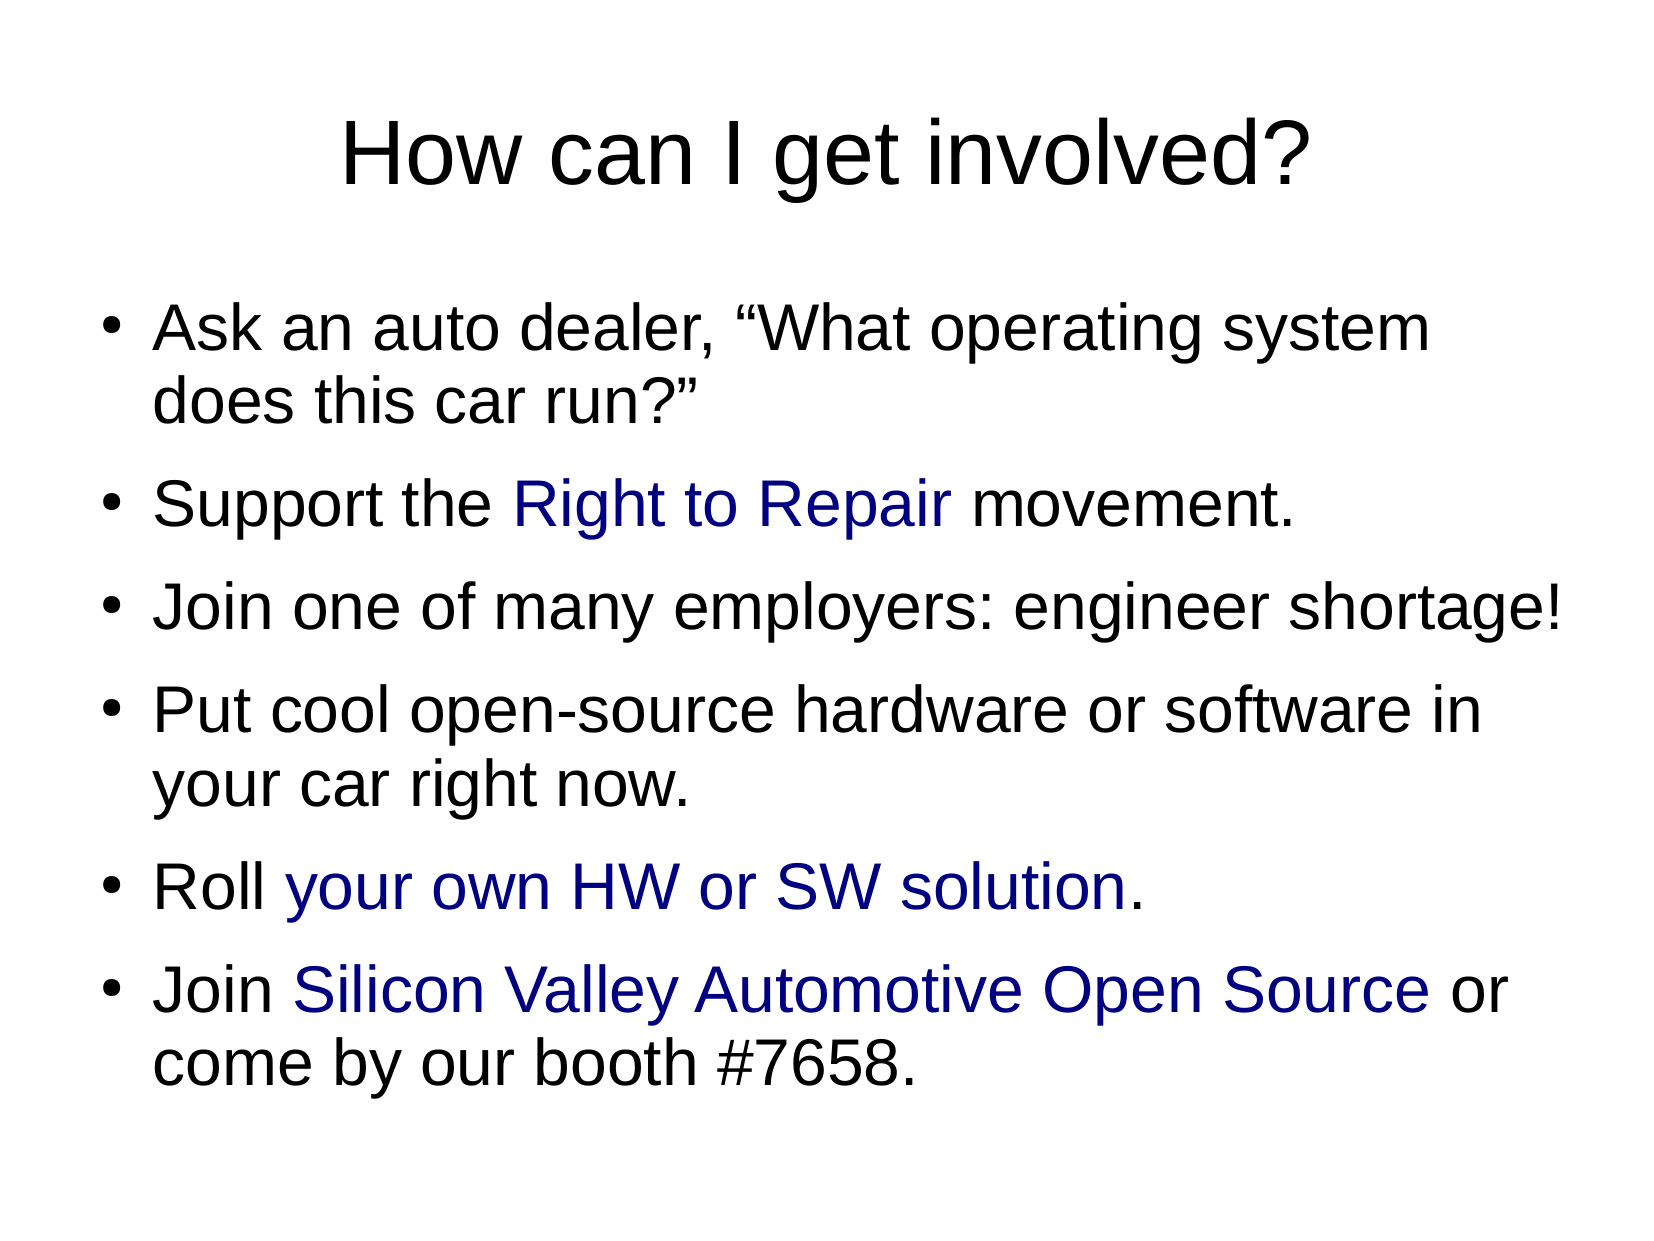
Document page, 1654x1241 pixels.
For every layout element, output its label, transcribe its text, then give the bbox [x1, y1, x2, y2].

list Ask an auto dealer, “What operating system does this car run?” Support the Right to Repair movement. Join one of many employers: engineer shortage! Put cool open-source hardware or software in your car right now. Roll your own HW or SW solution. Join Silicon Valley Automotive Open Source or come by our booth #7658. [82, 290, 1571, 1109]
title How can I get involved? [82, 49, 1571, 257]
